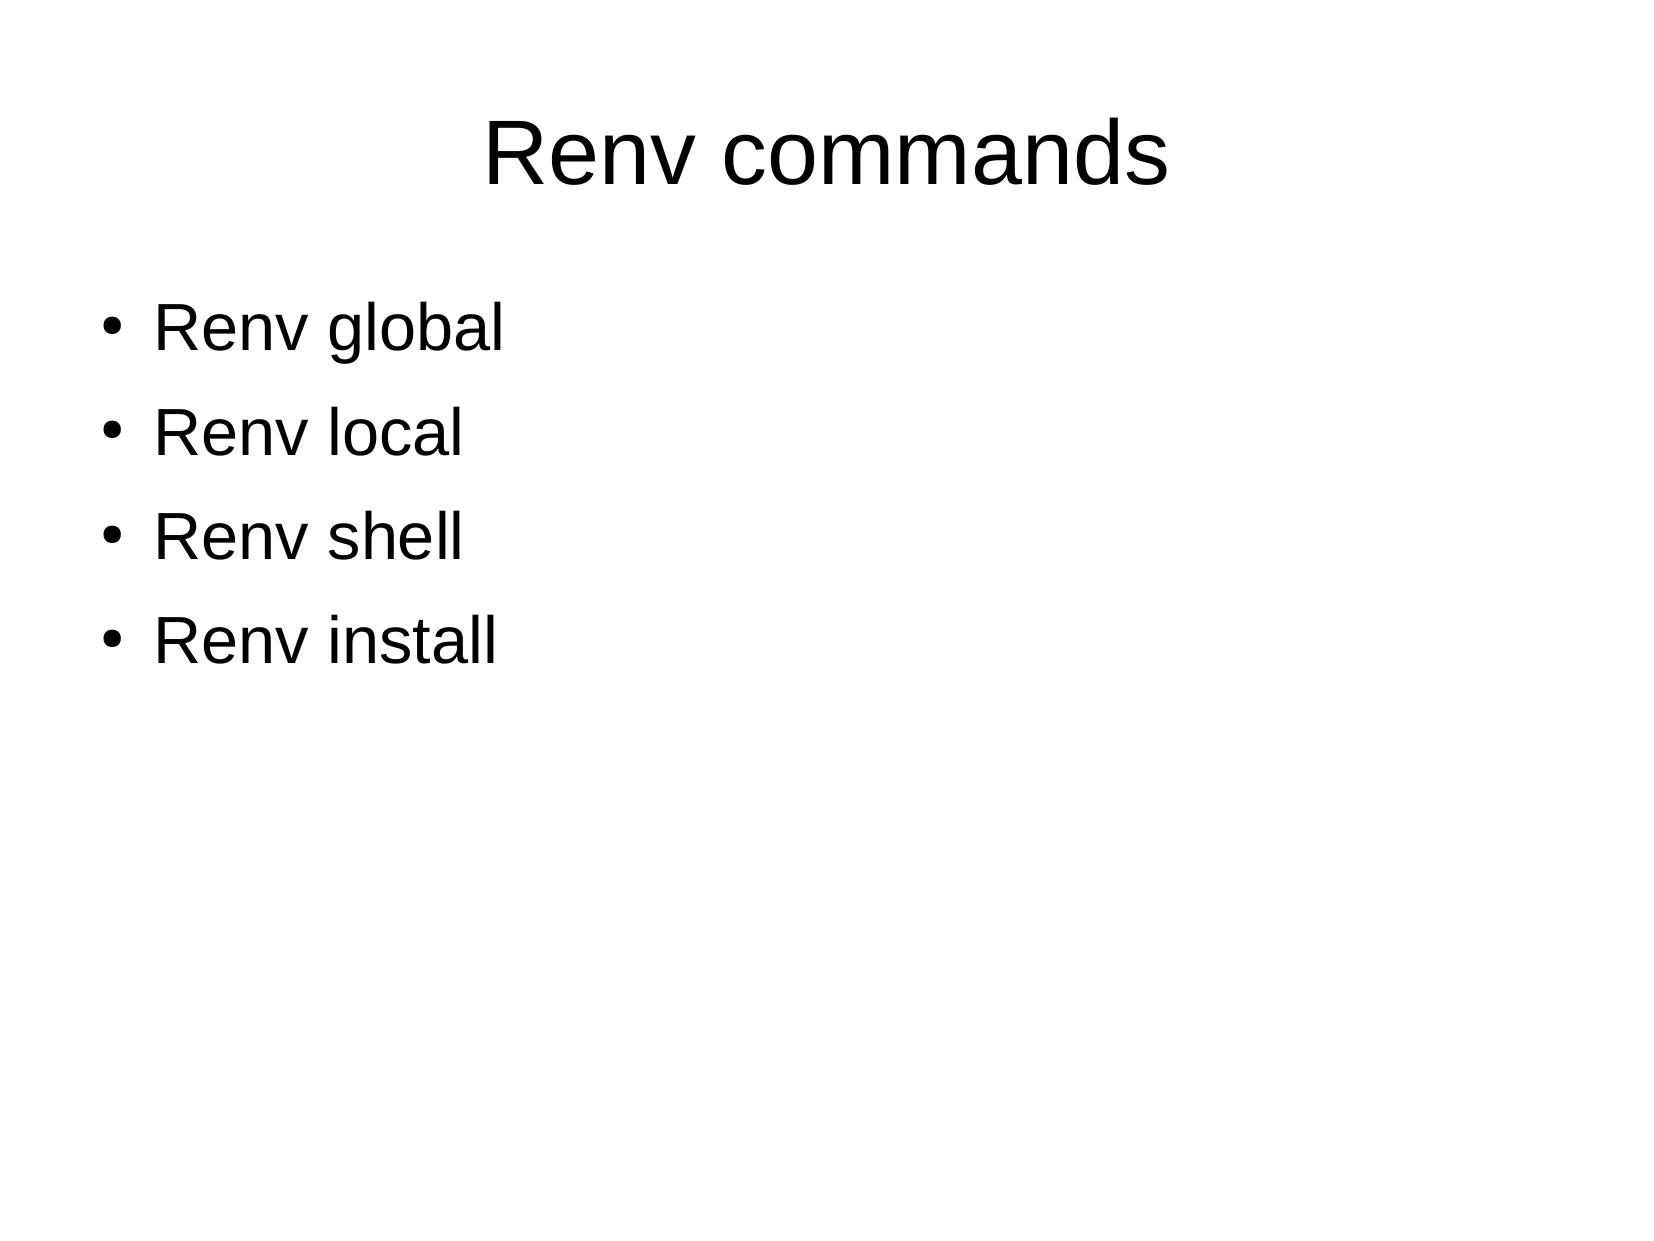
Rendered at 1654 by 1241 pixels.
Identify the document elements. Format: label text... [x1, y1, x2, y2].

title Renv commands [82, 49, 1571, 257]
list Renv global Renv local Renv shell Renv install [82, 290, 1538, 1010]
